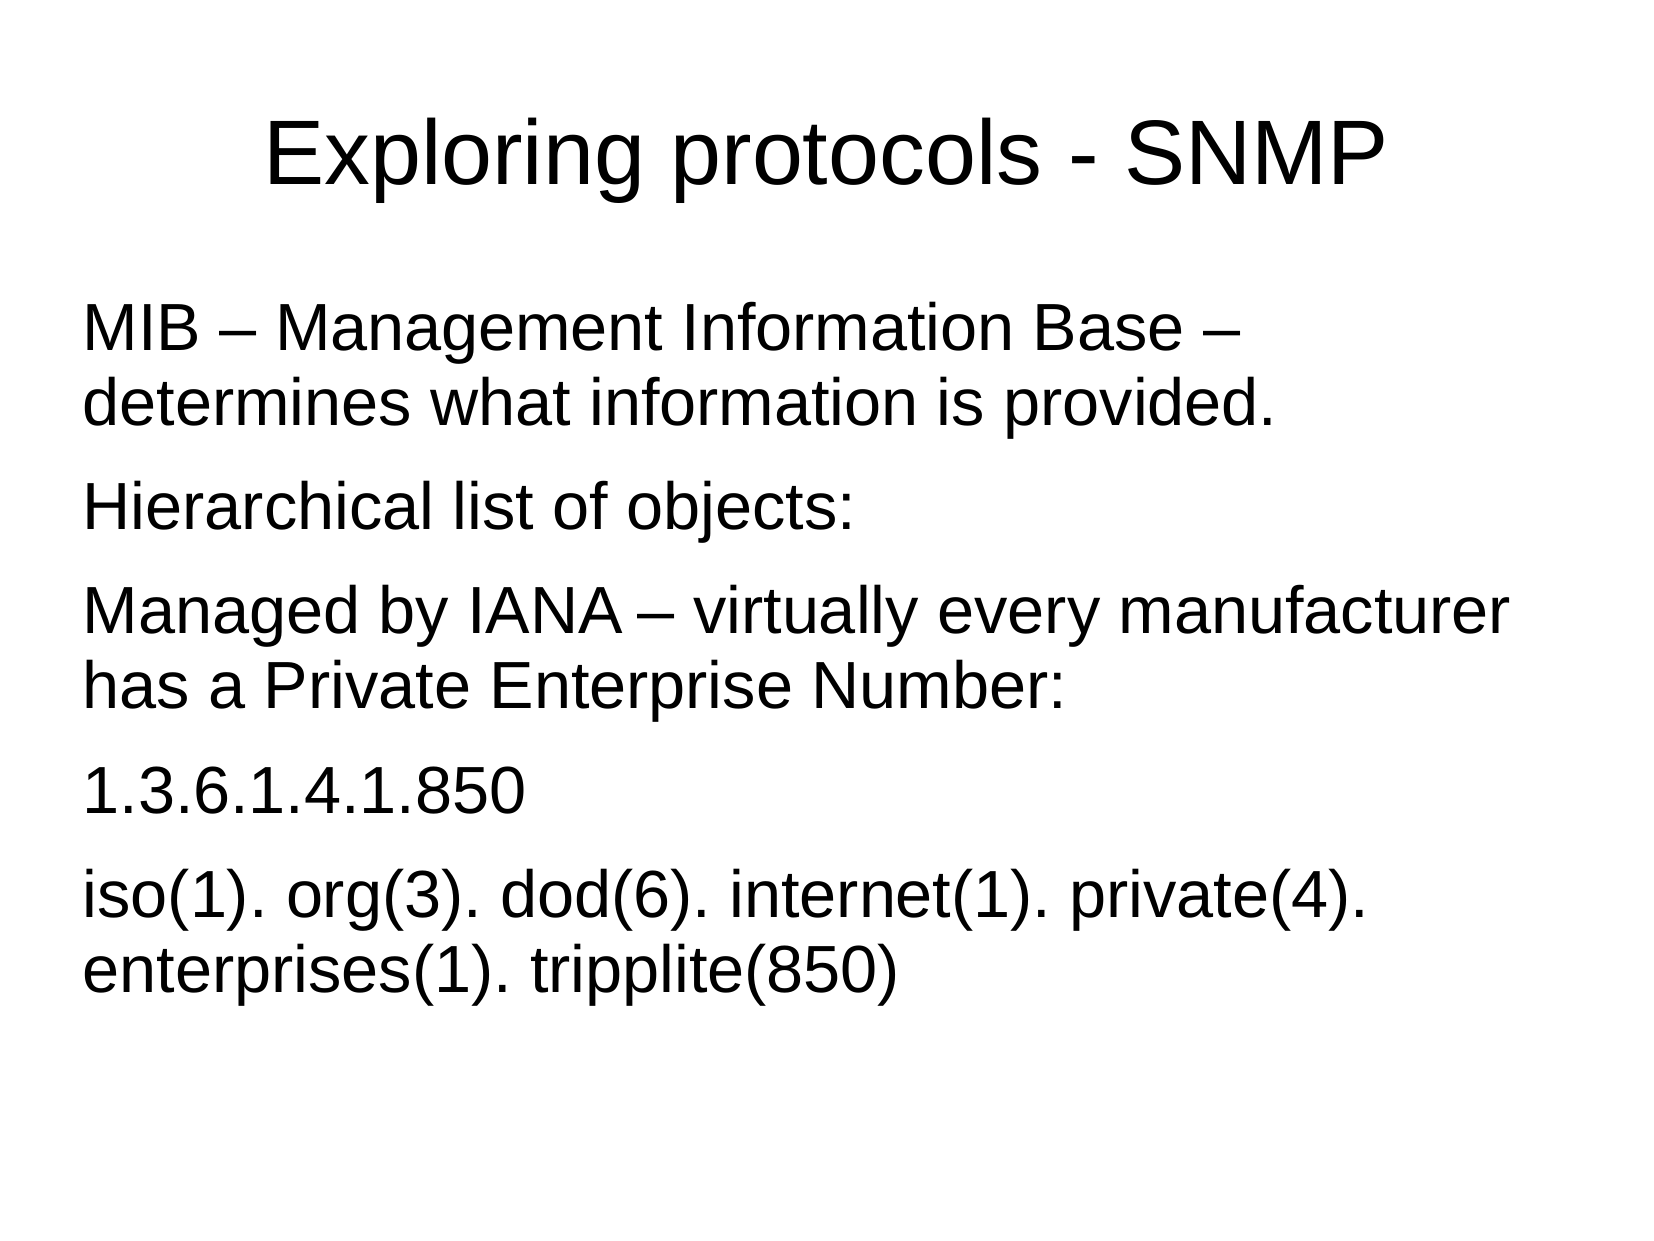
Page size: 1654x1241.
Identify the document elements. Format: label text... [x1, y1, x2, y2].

title Exploring protocols - SNMP [82, 49, 1571, 257]
list MIB – Management Information Base – determines what information is provided. Hierarchical list of objects: Managed by IANA – virtually every manufacturer has a Private Enterprise Number: 1.3.6.1.4.1.850 iso(1). org(3). dod(6). internet(1). private(4). enterprises(1). tripplite(850) [82, 290, 1571, 1109]
